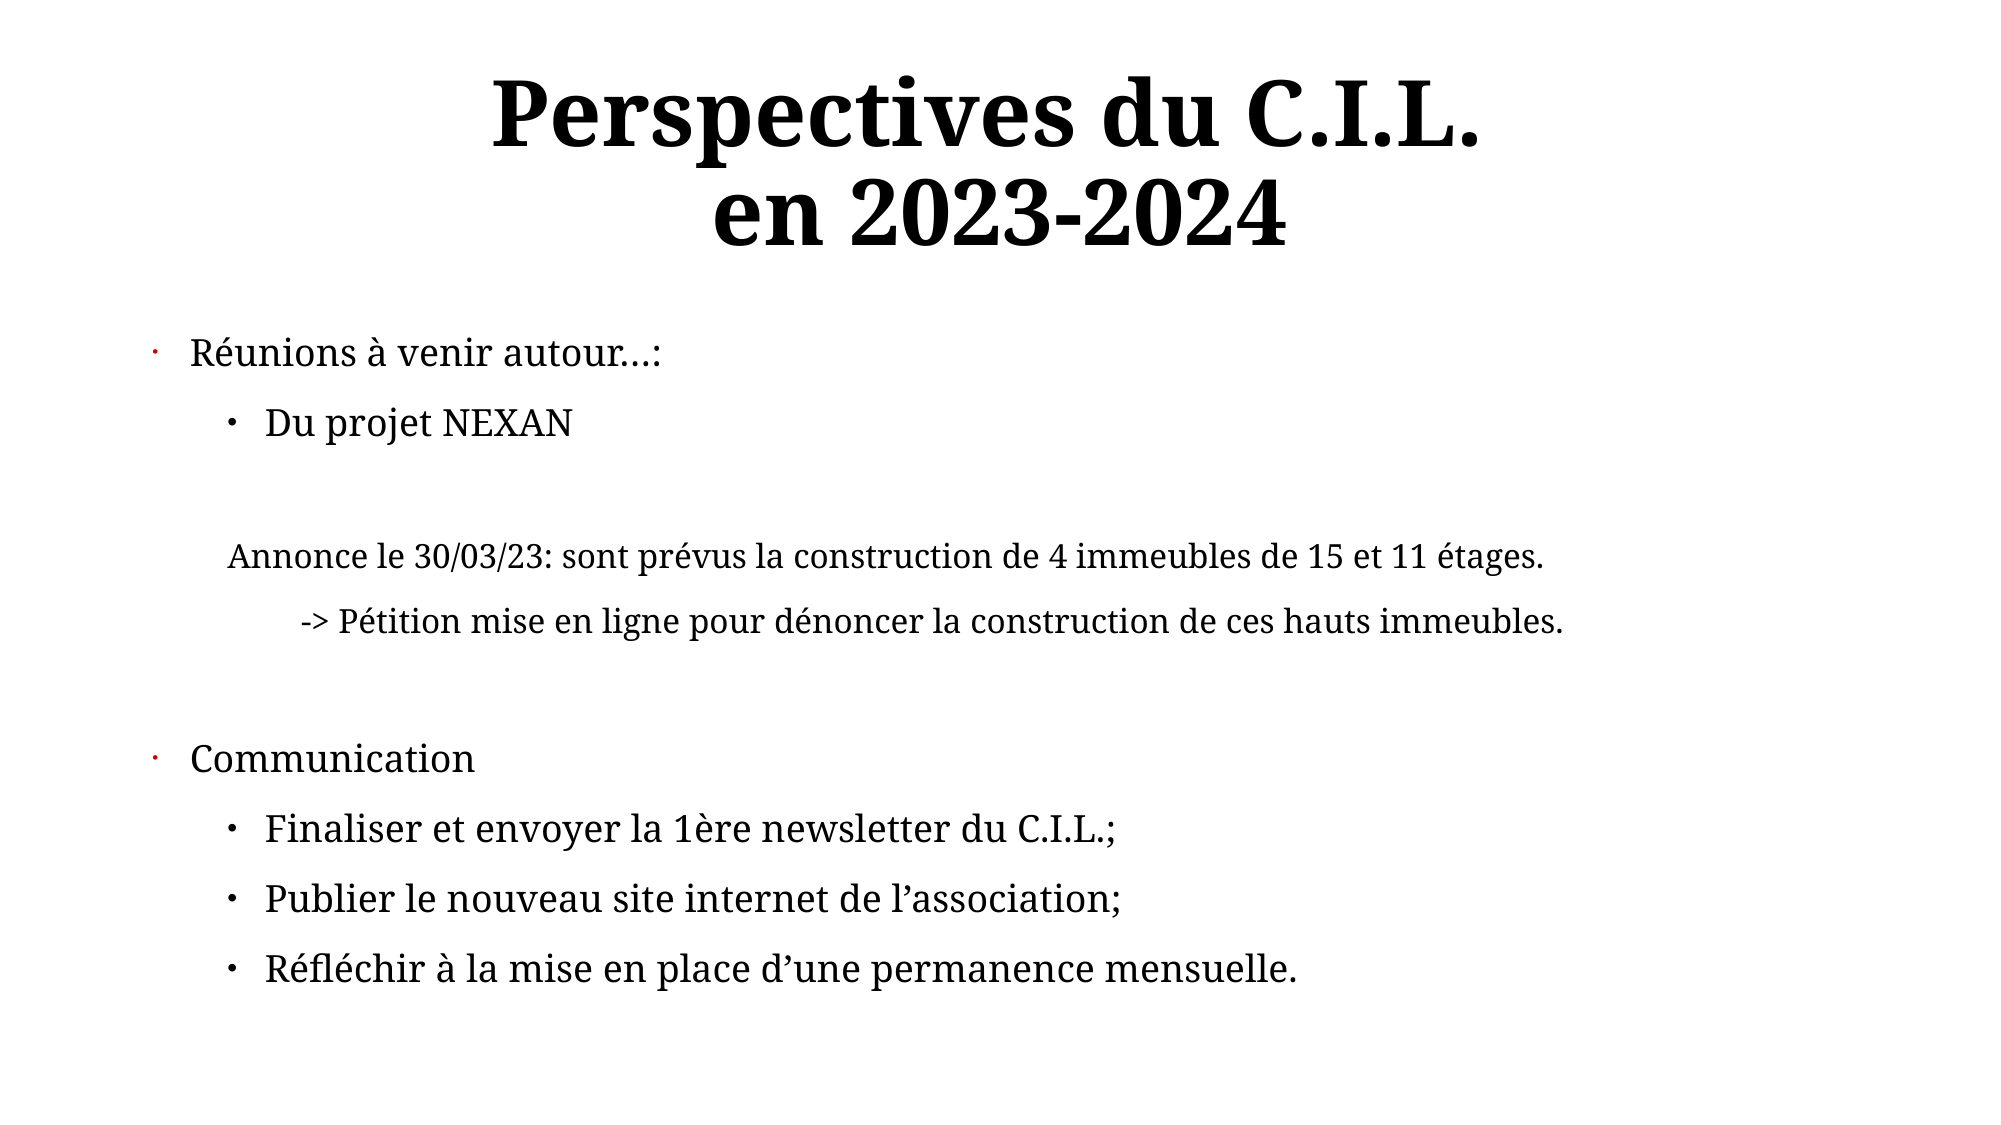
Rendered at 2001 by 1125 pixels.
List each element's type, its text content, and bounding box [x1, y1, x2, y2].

title Perspectives du C.I.L. en 2023-2024 [137, 59, 1863, 278]
list Réunions à venir autour…: Du projet NEXAN Annonce le 30/03/23: sont prévus la construction de 4 immeubles de 15 et 11 étages. -> Pétition mise en ligne pour dénoncer la construction de ces hauts immeubles. Communication Finaliser et envoyer la 1ère newsletter du C.I.L.; Publier le nouveau site internet de l’association; Réfléchir à la mise en place d’une permanence mensuelle. [137, 326, 1863, 1041]
